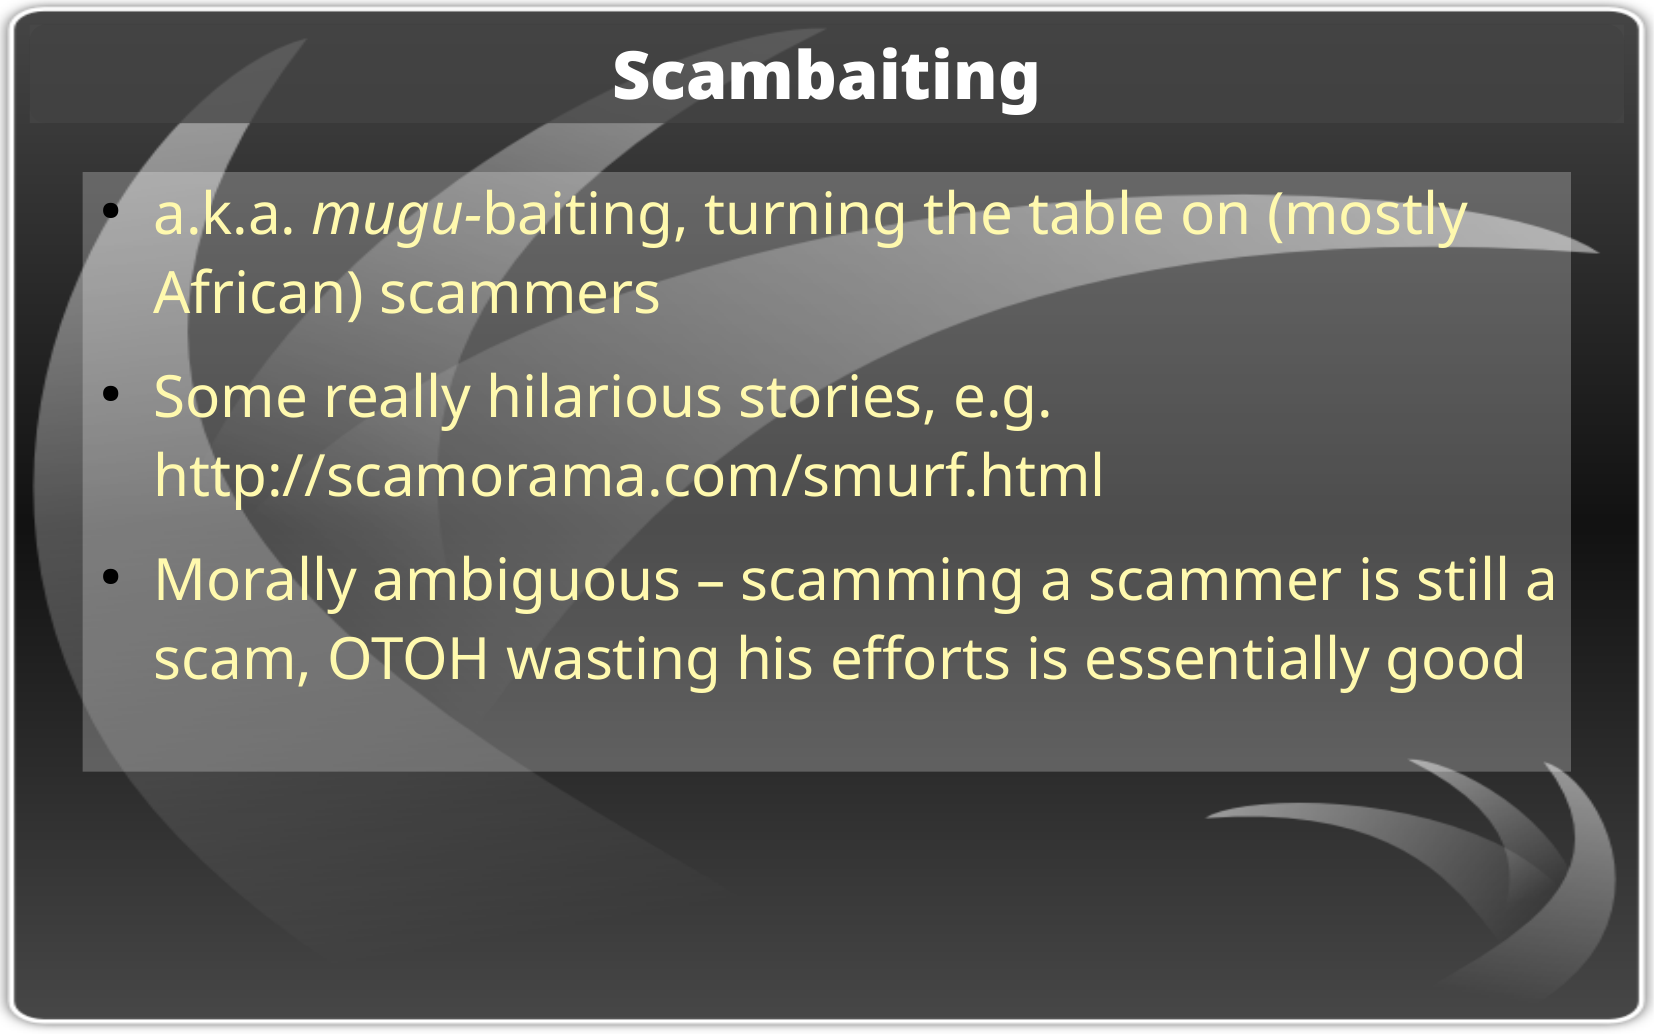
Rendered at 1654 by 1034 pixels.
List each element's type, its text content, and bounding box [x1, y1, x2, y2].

picture [0, 0, 1654, 1034]
title Scambaiting [29, 24, 1625, 124]
list a.k.a. mugu-baiting, turning the table on (mostly African) scammers Some really hilarious stories, e.g. http://scamorama.com/smurf.html Morally ambiguous – scamming a scammer is still a scam, OTOH wasting his efforts is essentially good [82, 172, 1571, 772]
